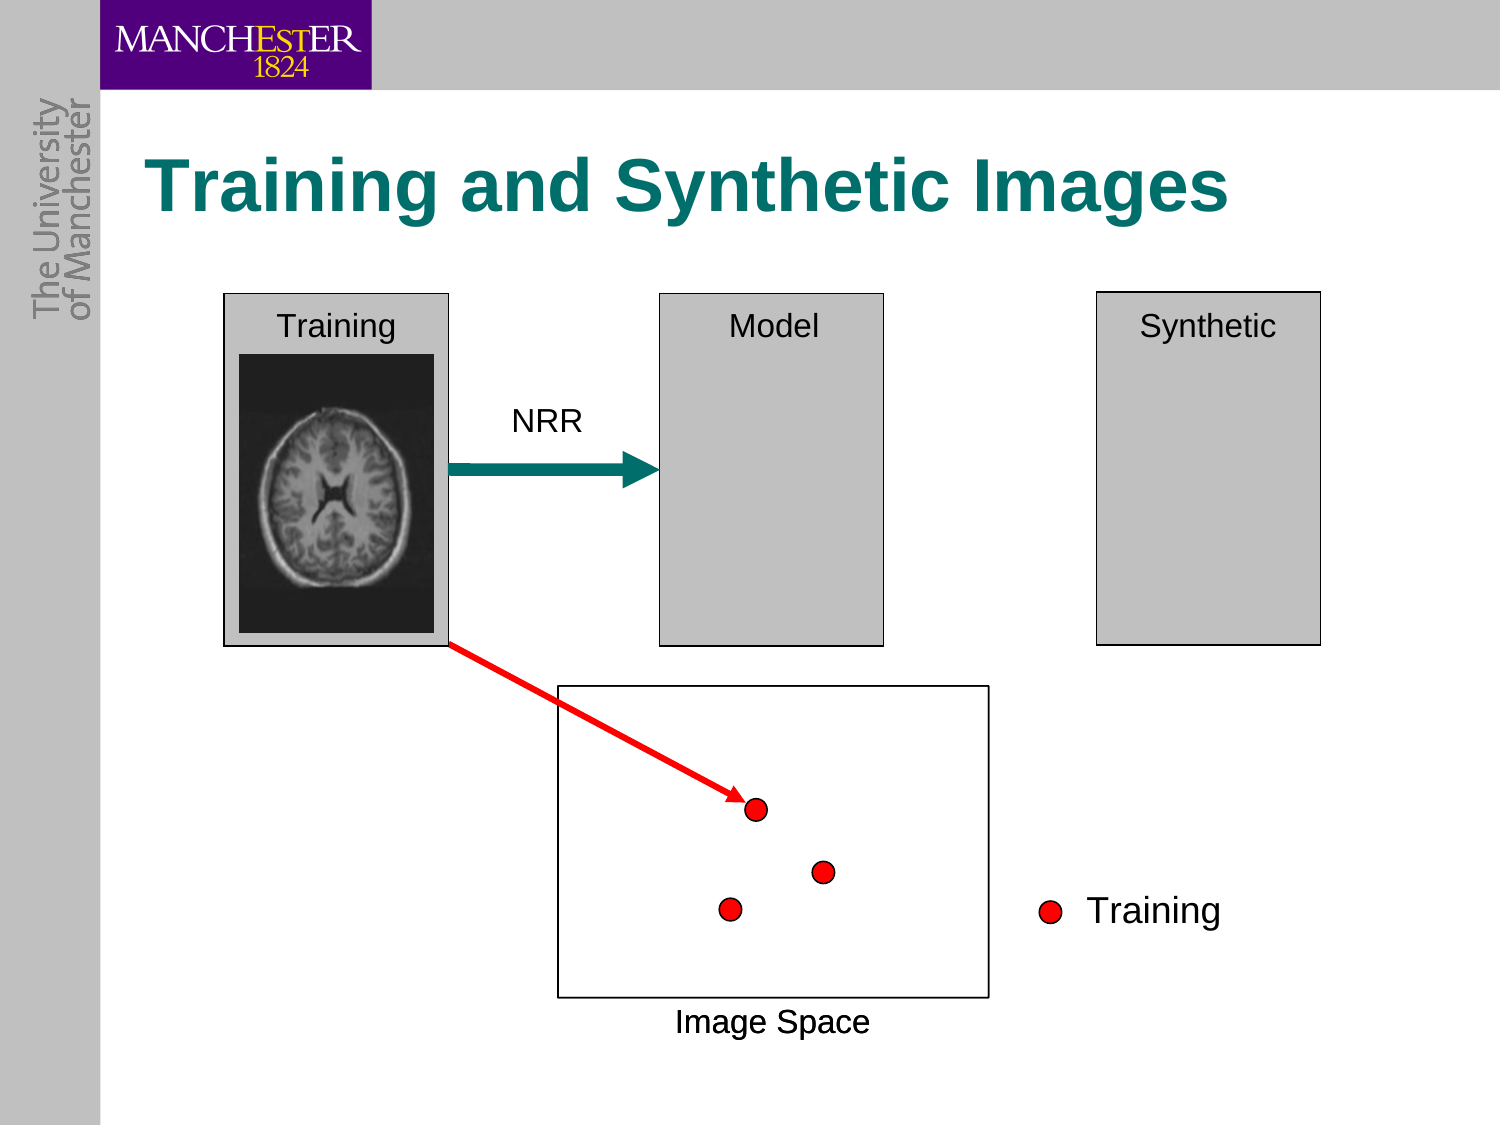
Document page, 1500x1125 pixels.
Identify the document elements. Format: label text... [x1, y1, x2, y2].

text_box [719, 898, 742, 921]
title Training and Synthetic Images [129, 120, 1406, 251]
text_box [1096, 291, 1321, 645]
text_box Synthetic [1124, 299, 1292, 353]
text_box [224, 293, 449, 647]
picture [239, 354, 434, 633]
text_box [812, 861, 835, 884]
text_box Training [1071, 884, 1238, 940]
text_box NRR [496, 395, 599, 448]
text_box Training [261, 299, 412, 353]
text_box [744, 798, 768, 822]
picture [0, 0, 372, 320]
text_box [659, 293, 884, 647]
text_box Model [714, 299, 835, 353]
text_box [1039, 901, 1062, 924]
text_box Image Space [660, 995, 887, 1049]
